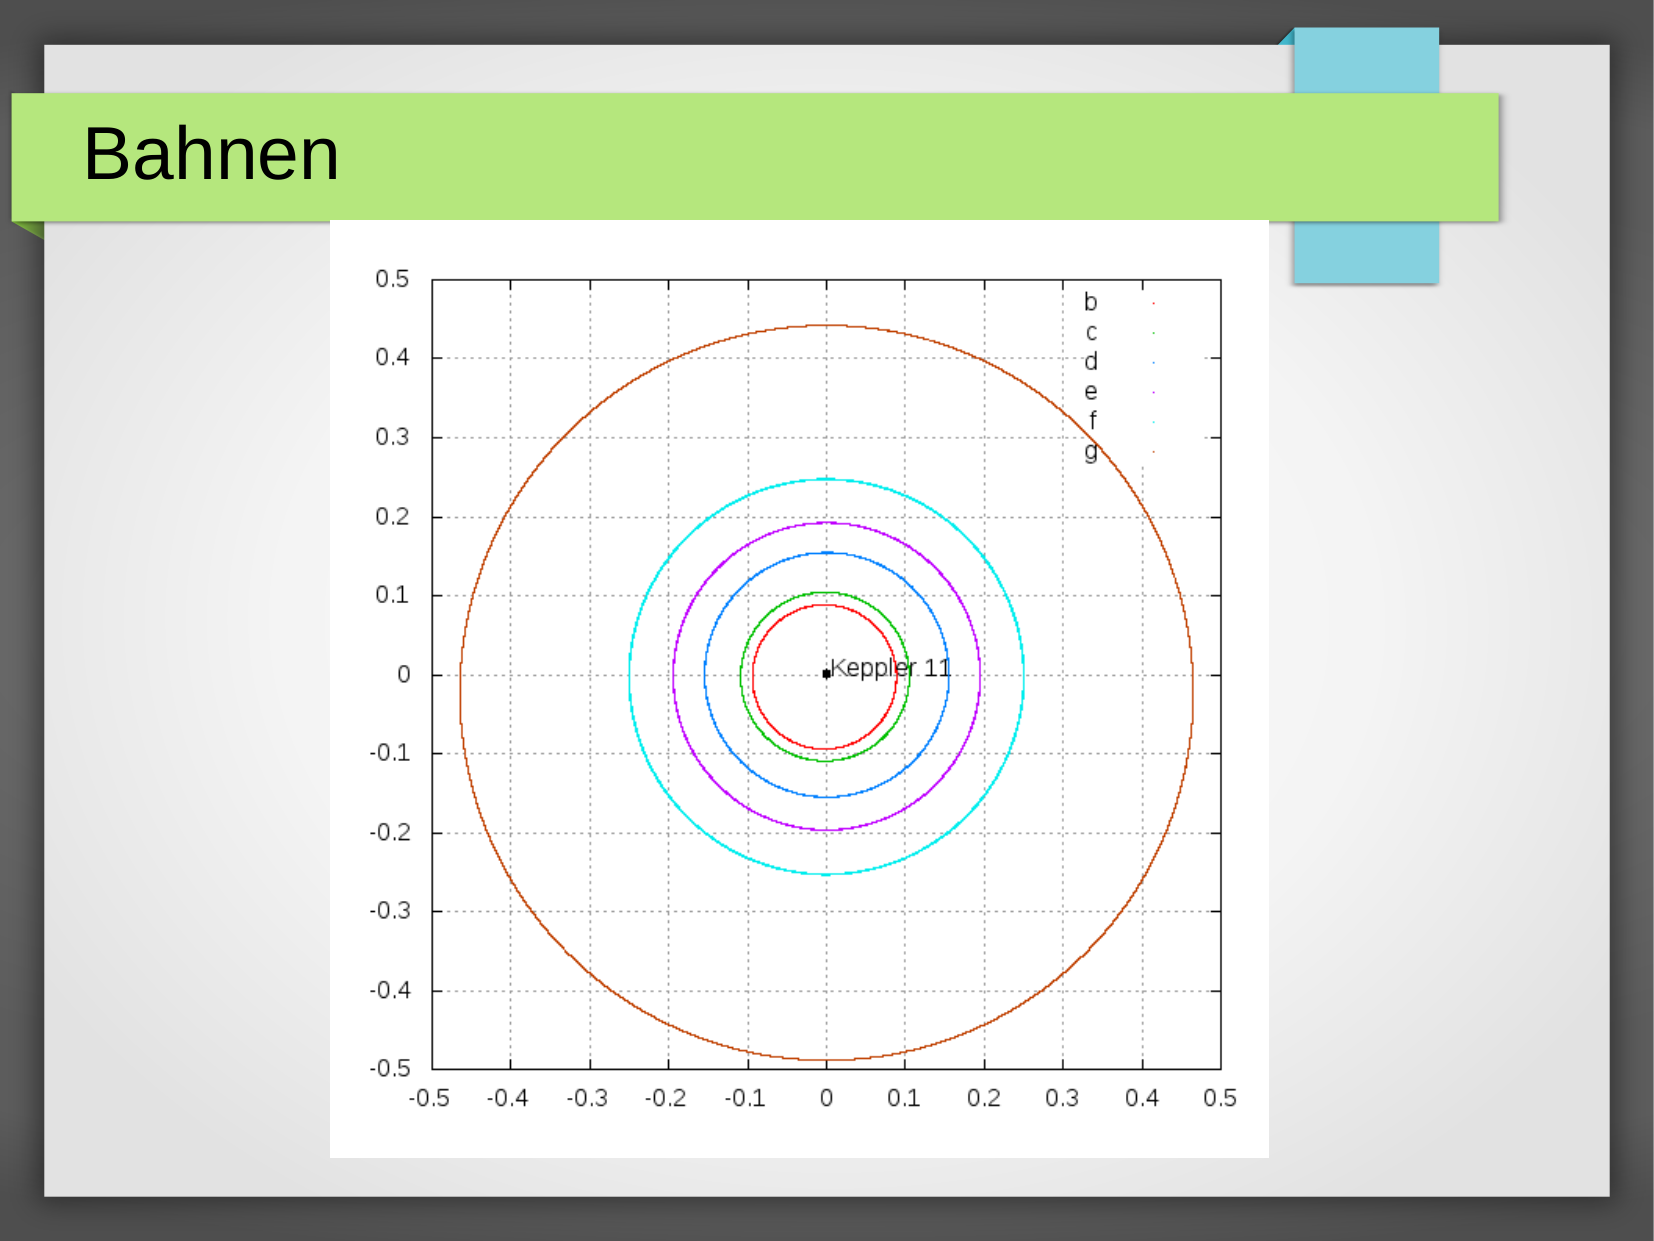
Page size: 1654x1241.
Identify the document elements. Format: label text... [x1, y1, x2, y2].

title Bahnen [82, 94, 1264, 213]
picture [0, 0, 1654, 1241]
